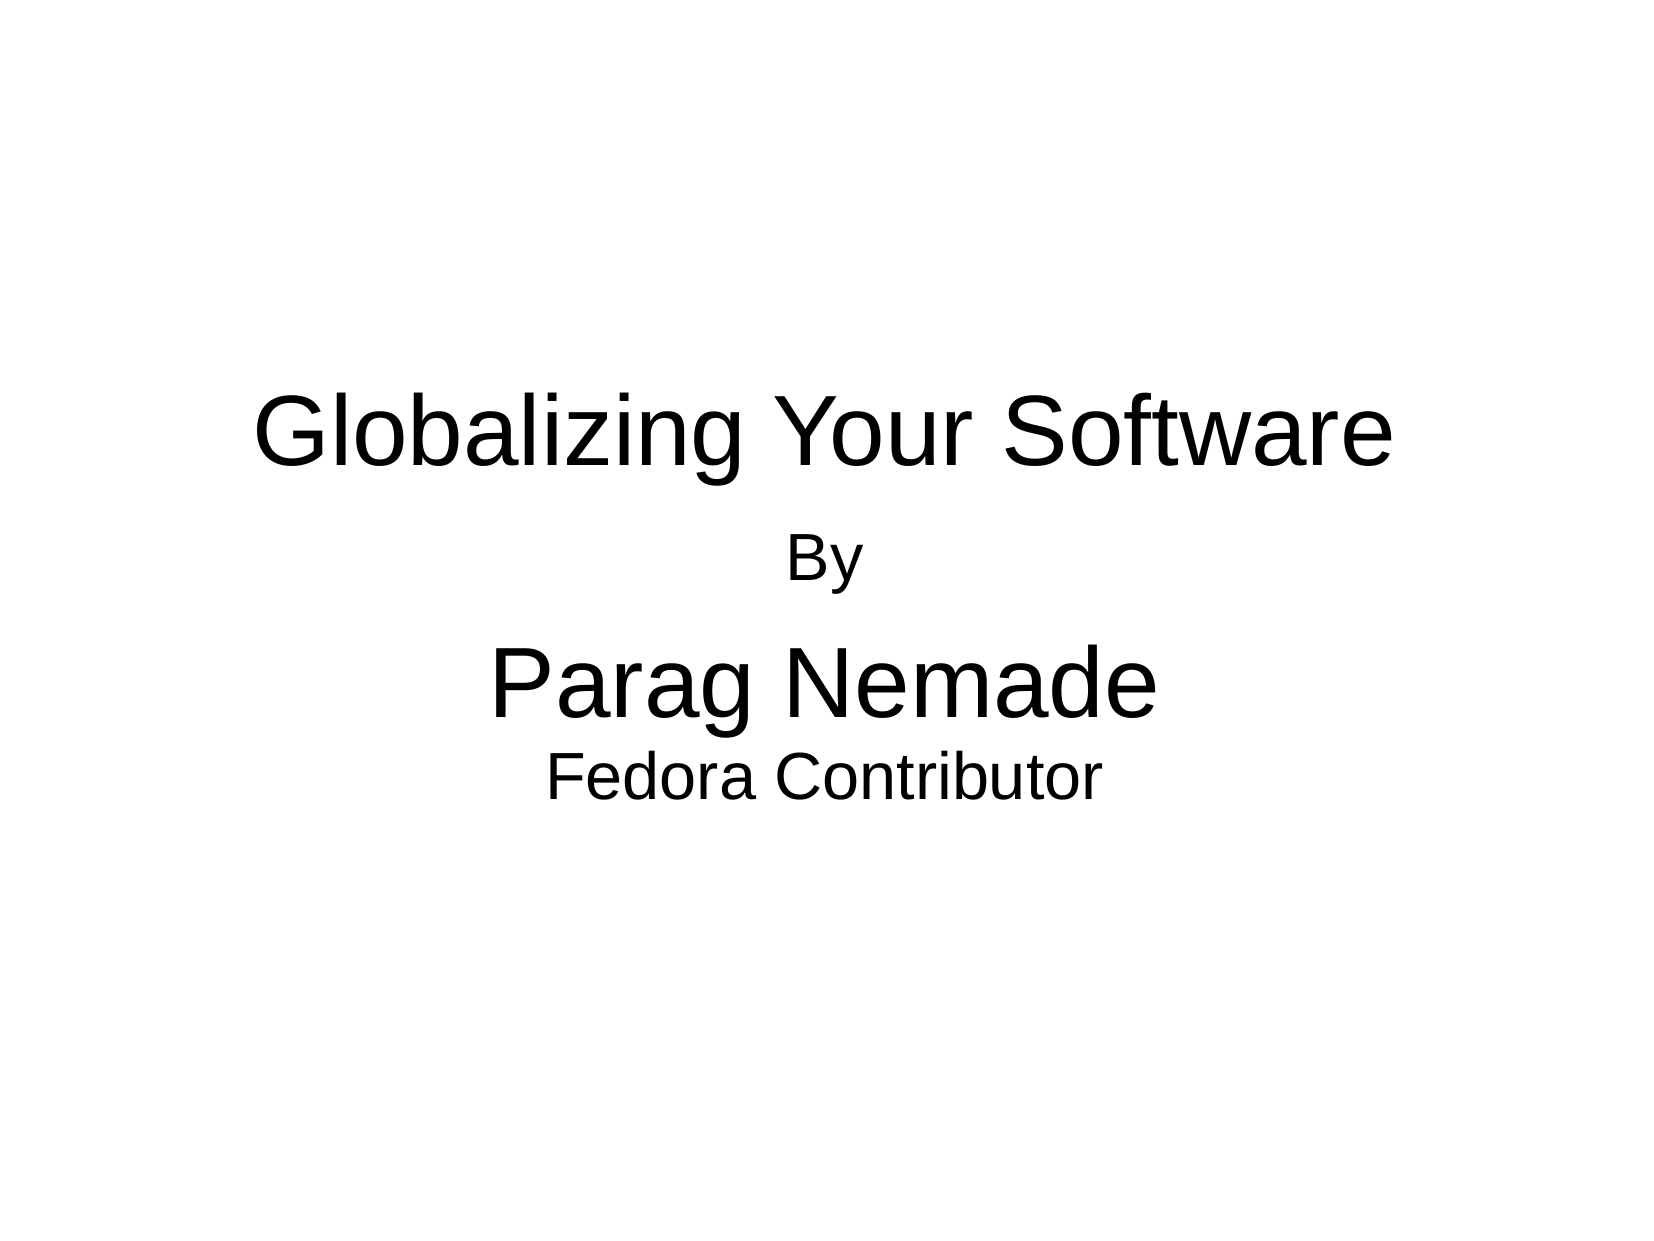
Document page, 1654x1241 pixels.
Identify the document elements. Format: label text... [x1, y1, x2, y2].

subtitle Globalizing Your Software By Parag Nemade Fedora Contributor [80, 114, 1569, 1075]
